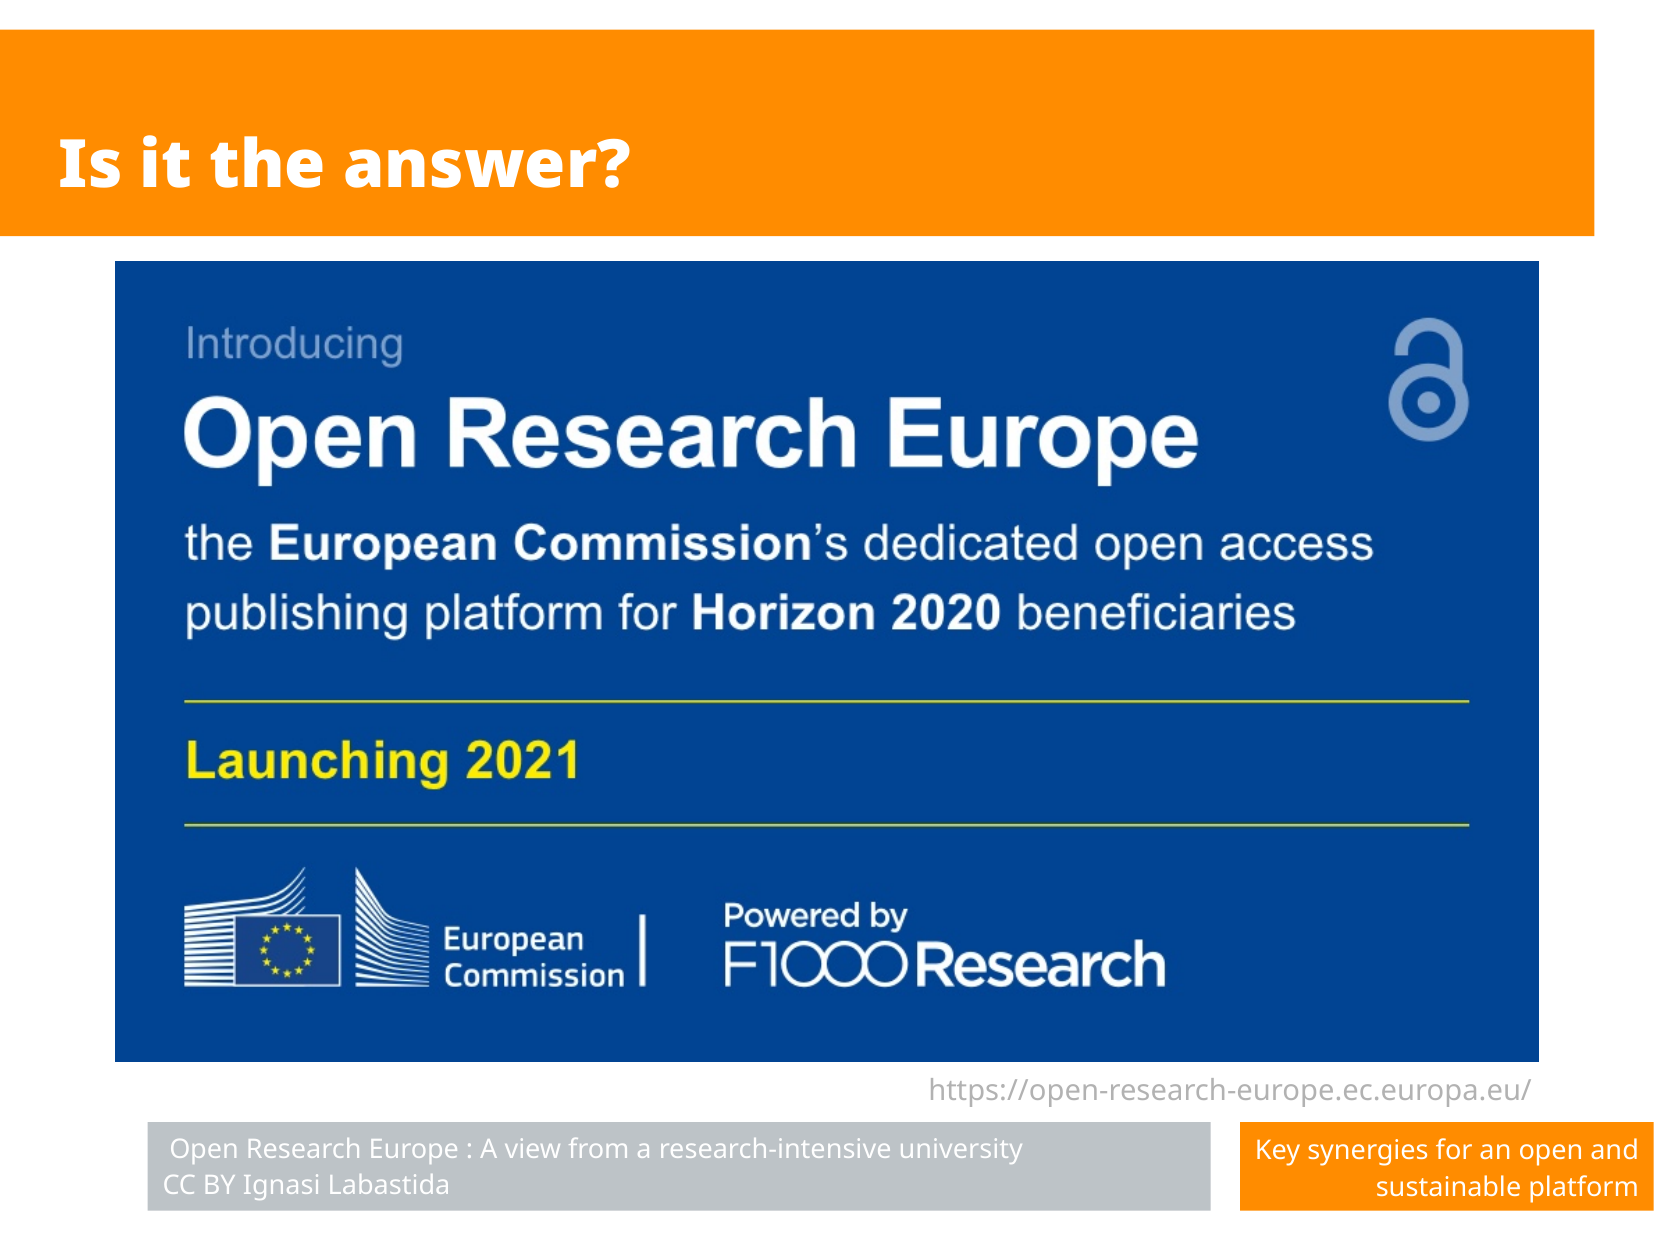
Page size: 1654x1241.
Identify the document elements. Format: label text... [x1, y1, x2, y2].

text_box https://open-research-europe.ec.europa.eu/ [825, 1061, 1548, 1124]
picture [115, 261, 1539, 1062]
title Is it the answer? [59, 59, 1595, 207]
